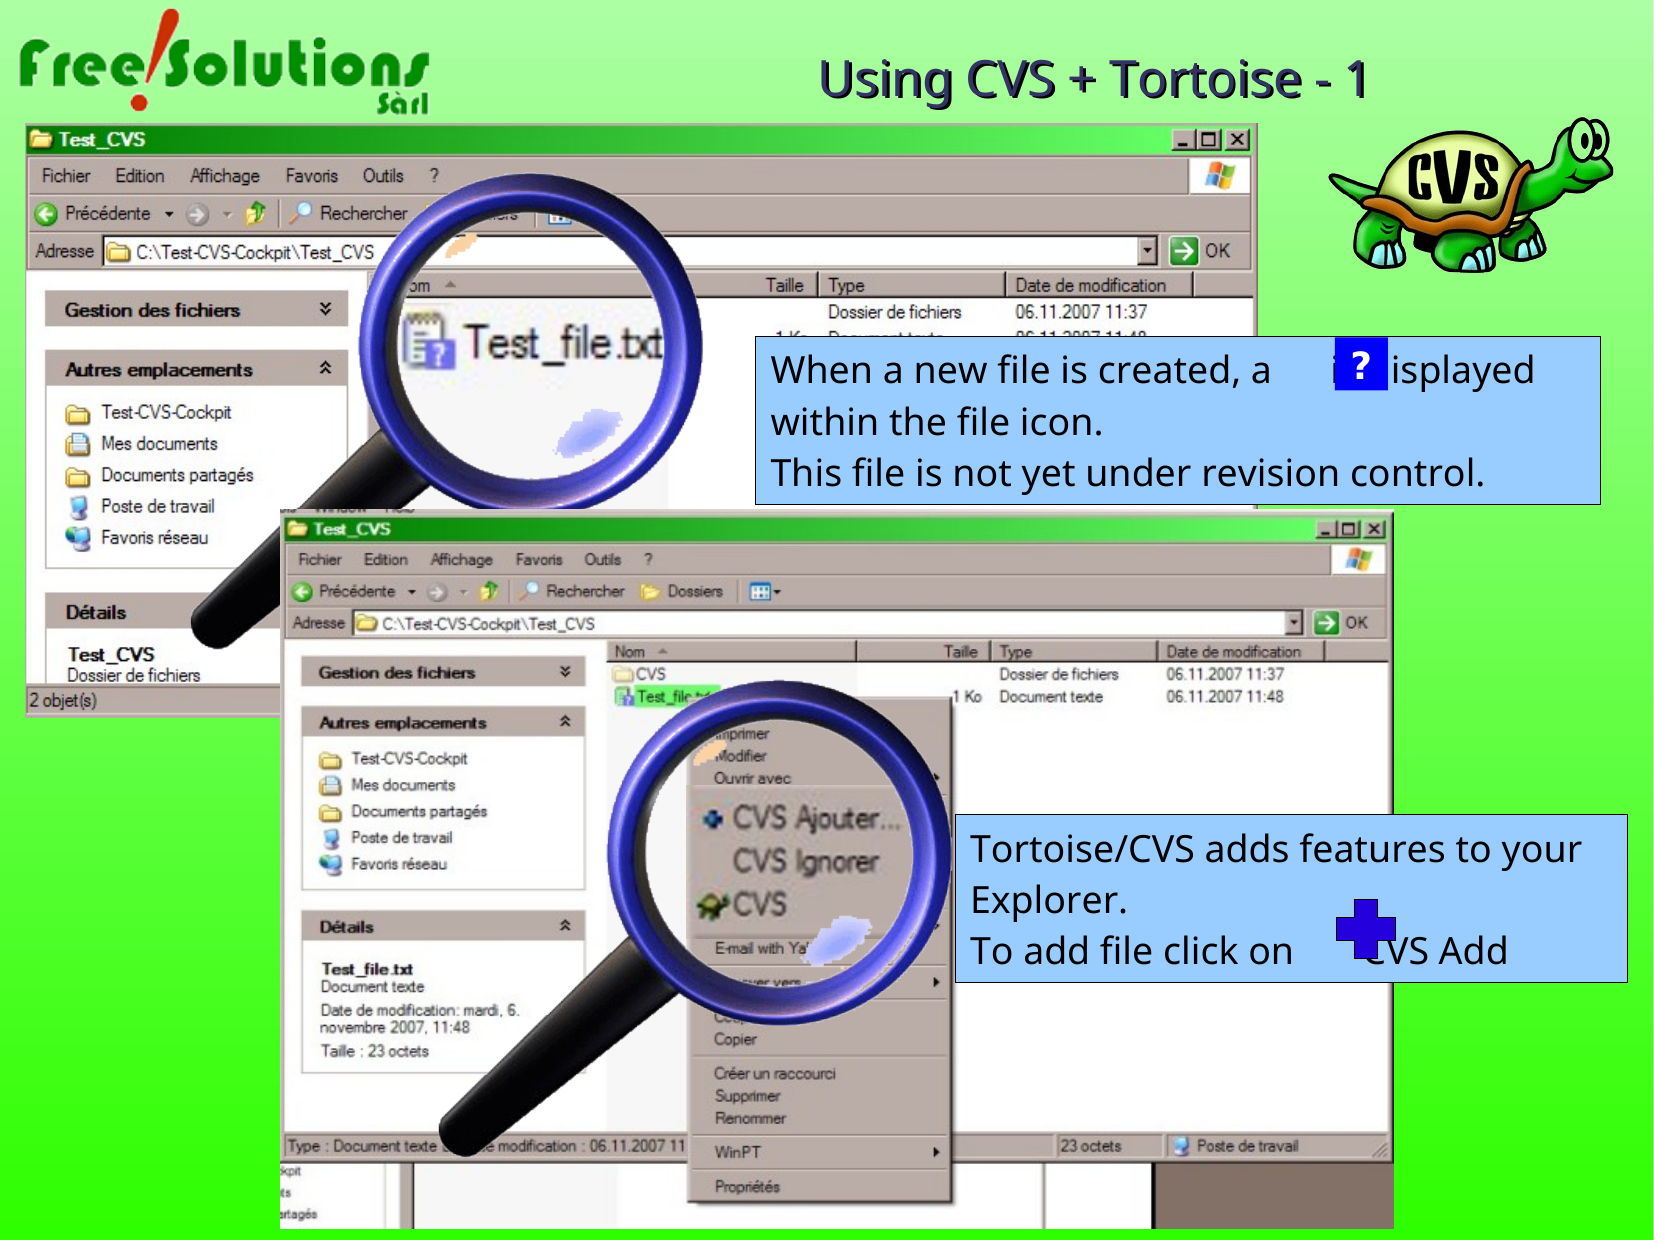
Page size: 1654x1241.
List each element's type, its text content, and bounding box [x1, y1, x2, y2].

text_box When a new file is created, a is displayed within the file icon. This file is not yet under revision control. [755, 336, 1601, 488]
picture [17, 5, 432, 120]
picture [1328, 117, 1614, 273]
picture [25, 123, 1394, 1229]
text_box Using CVS + Tortoise - 1 [803, 35, 1553, 119]
text_box [1336, 899, 1396, 959]
text_box ? [1334, 337, 1388, 391]
text_box Tortoise/CVS adds features to your Explorer. To add file click on CVS Add [955, 814, 1628, 976]
